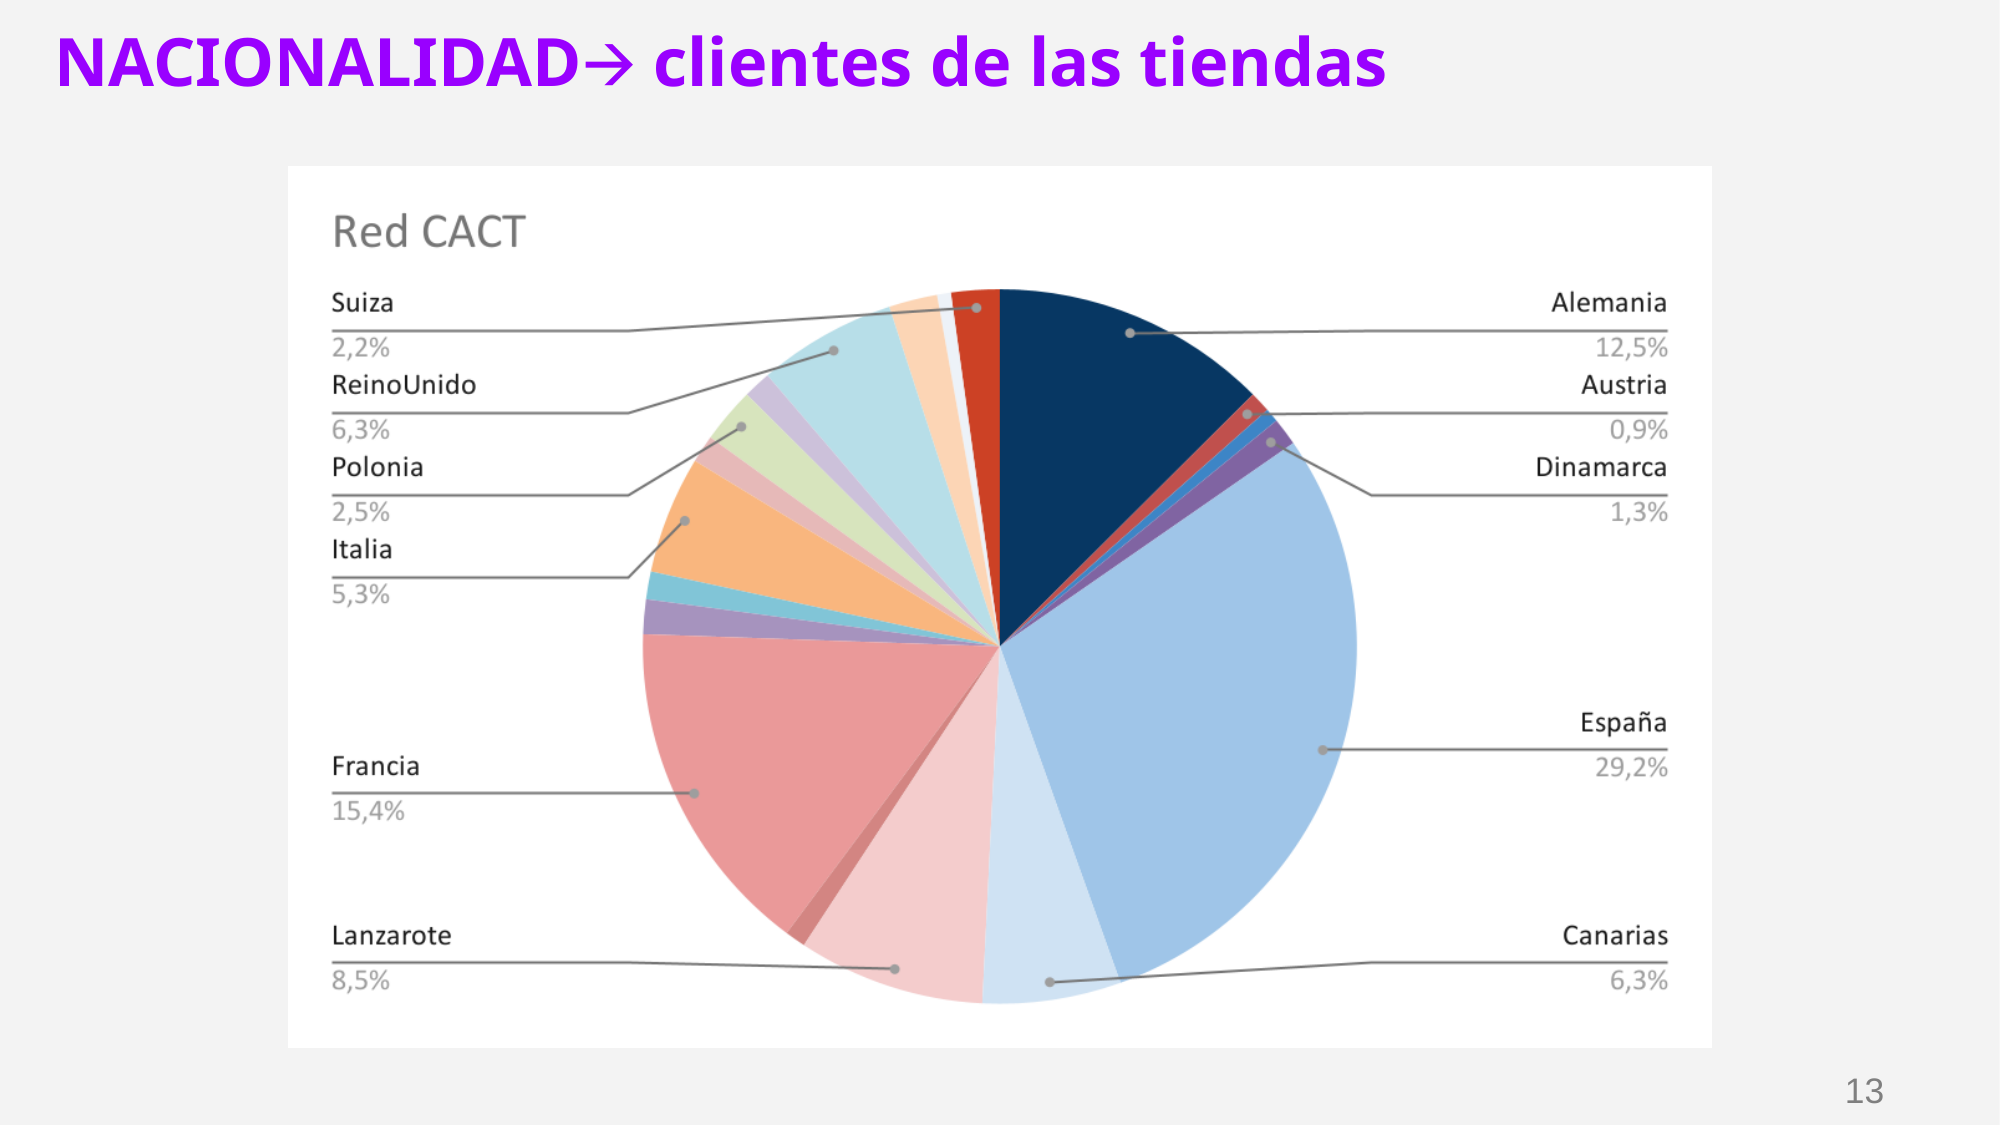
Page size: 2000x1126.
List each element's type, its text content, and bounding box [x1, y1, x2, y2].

text_box NACIONALIDAD🡪 clientes de las tiendas [54, 0, 1513, 120]
slide_number <number> [1435, 1059, 1902, 1120]
picture [288, 166, 1712, 1048]
